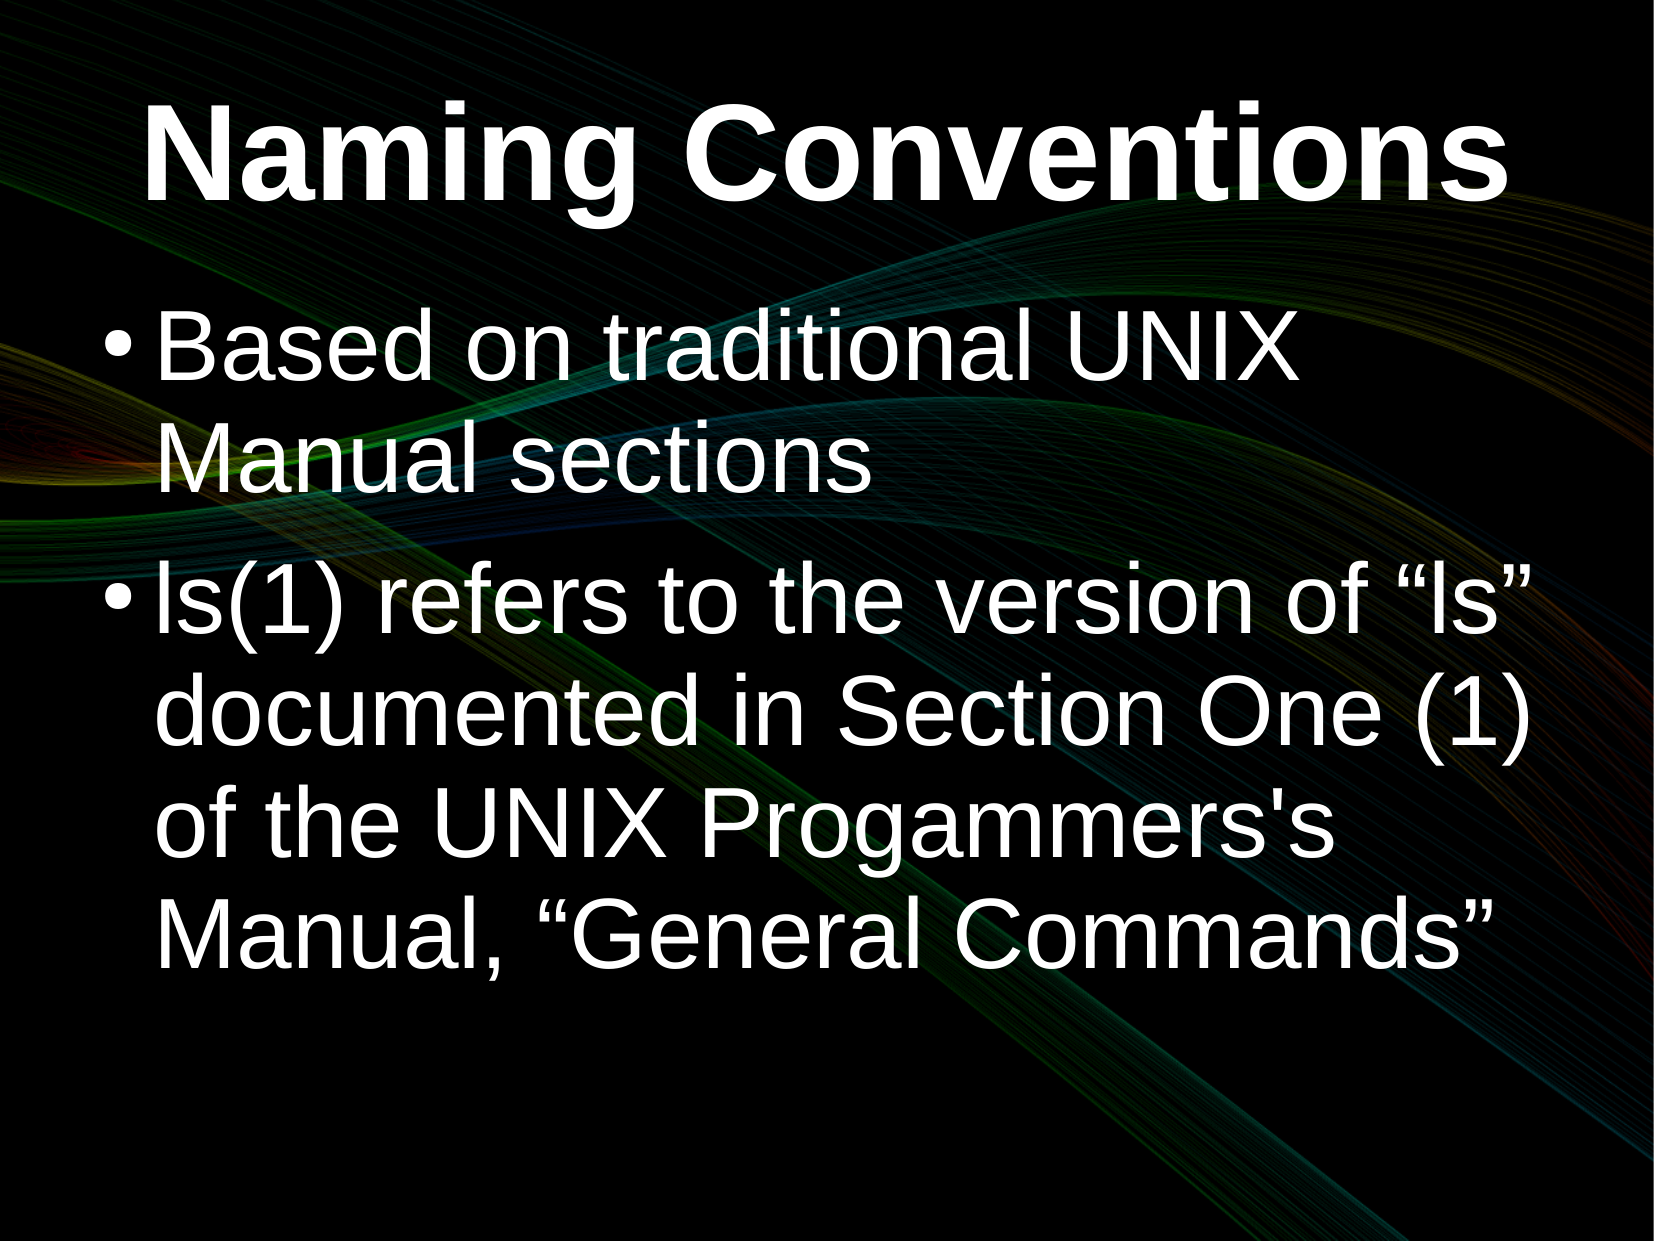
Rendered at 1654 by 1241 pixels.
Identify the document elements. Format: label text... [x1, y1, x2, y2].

list Based on traditional UNIX Manual sections ls(1) refers to the version of “ls” documented in Section One (1) of the UNIX Progammers's Manual, “General Commands” [82, 290, 1571, 1094]
title Naming Conventions [82, 56, 1571, 250]
picture [0, 0, 1654, 1241]
